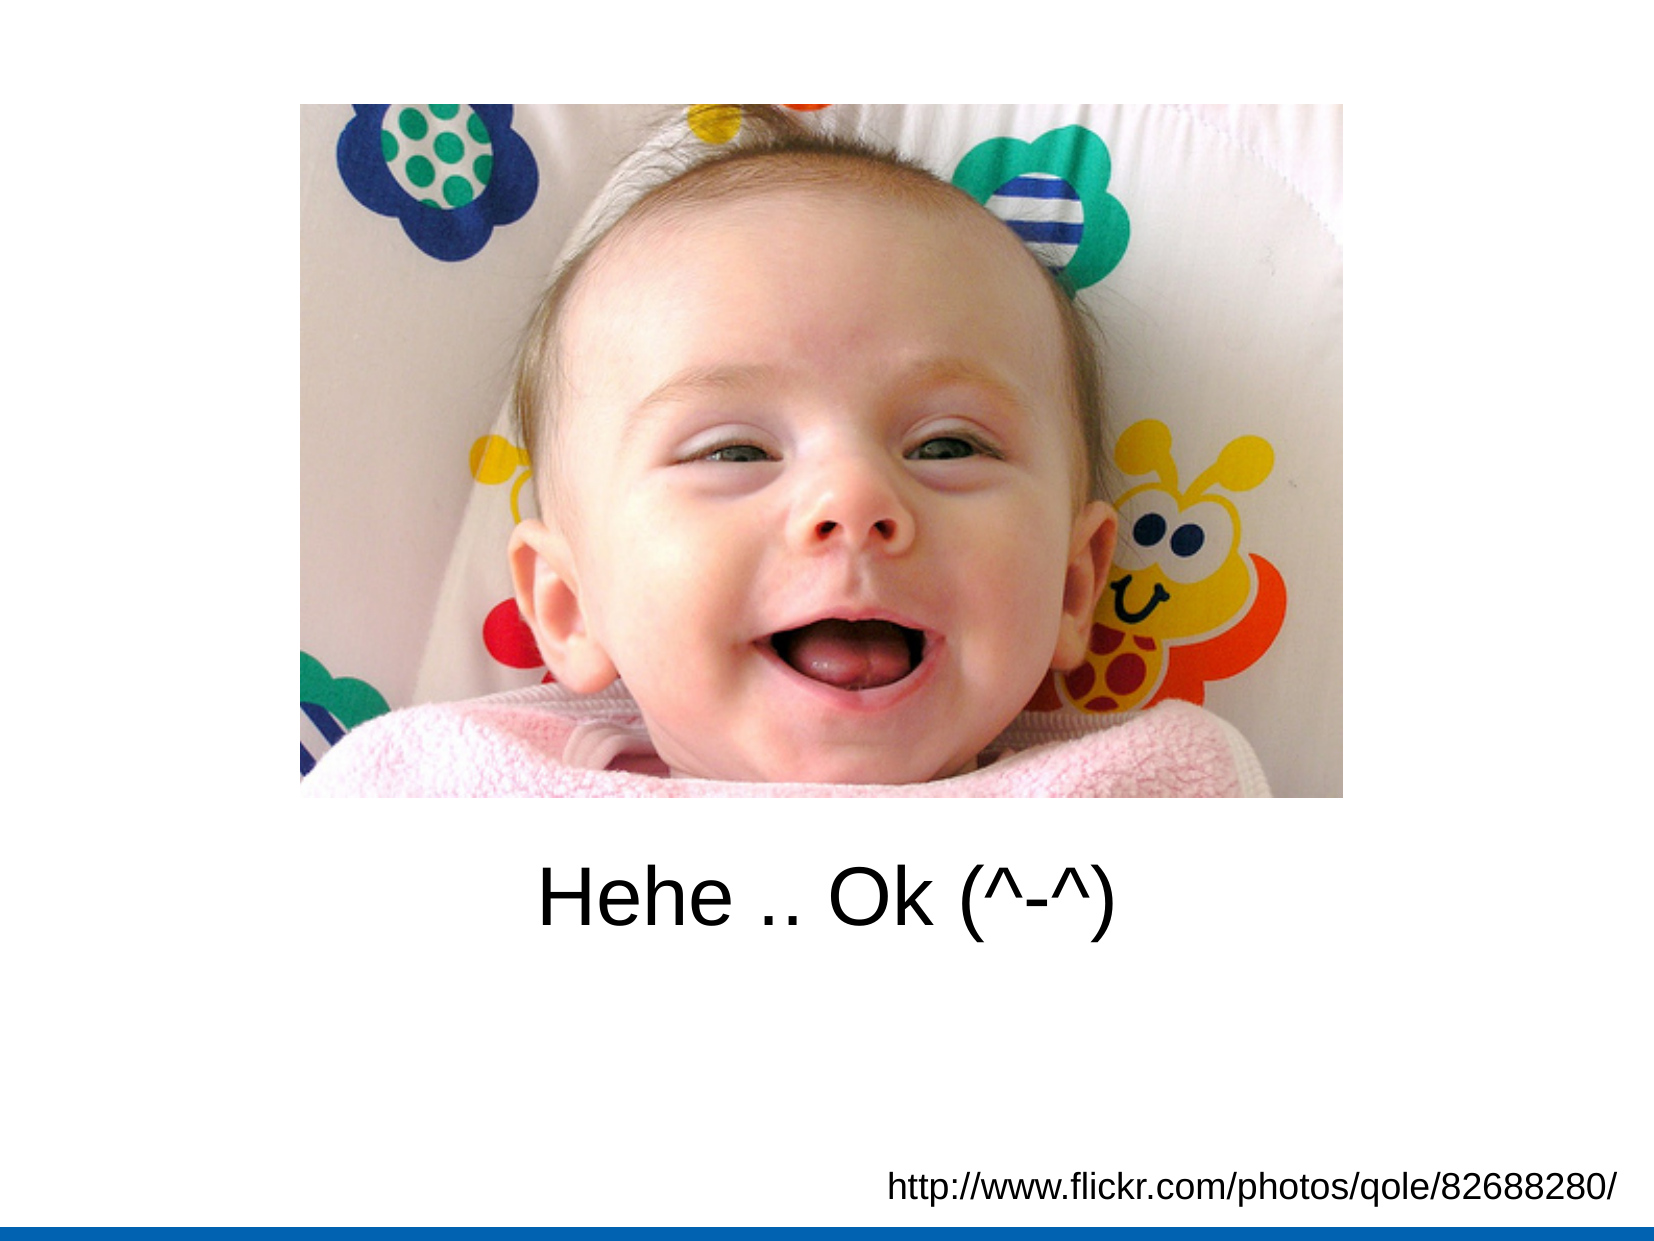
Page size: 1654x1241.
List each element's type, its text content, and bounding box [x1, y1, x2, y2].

subtitle Hehe .. Ok (^-^) [121, 675, 1534, 1119]
text_box http://www.flickr.com/photos/qole/82688280/ [872, 1158, 1637, 1215]
picture [300, 104, 1343, 675]
